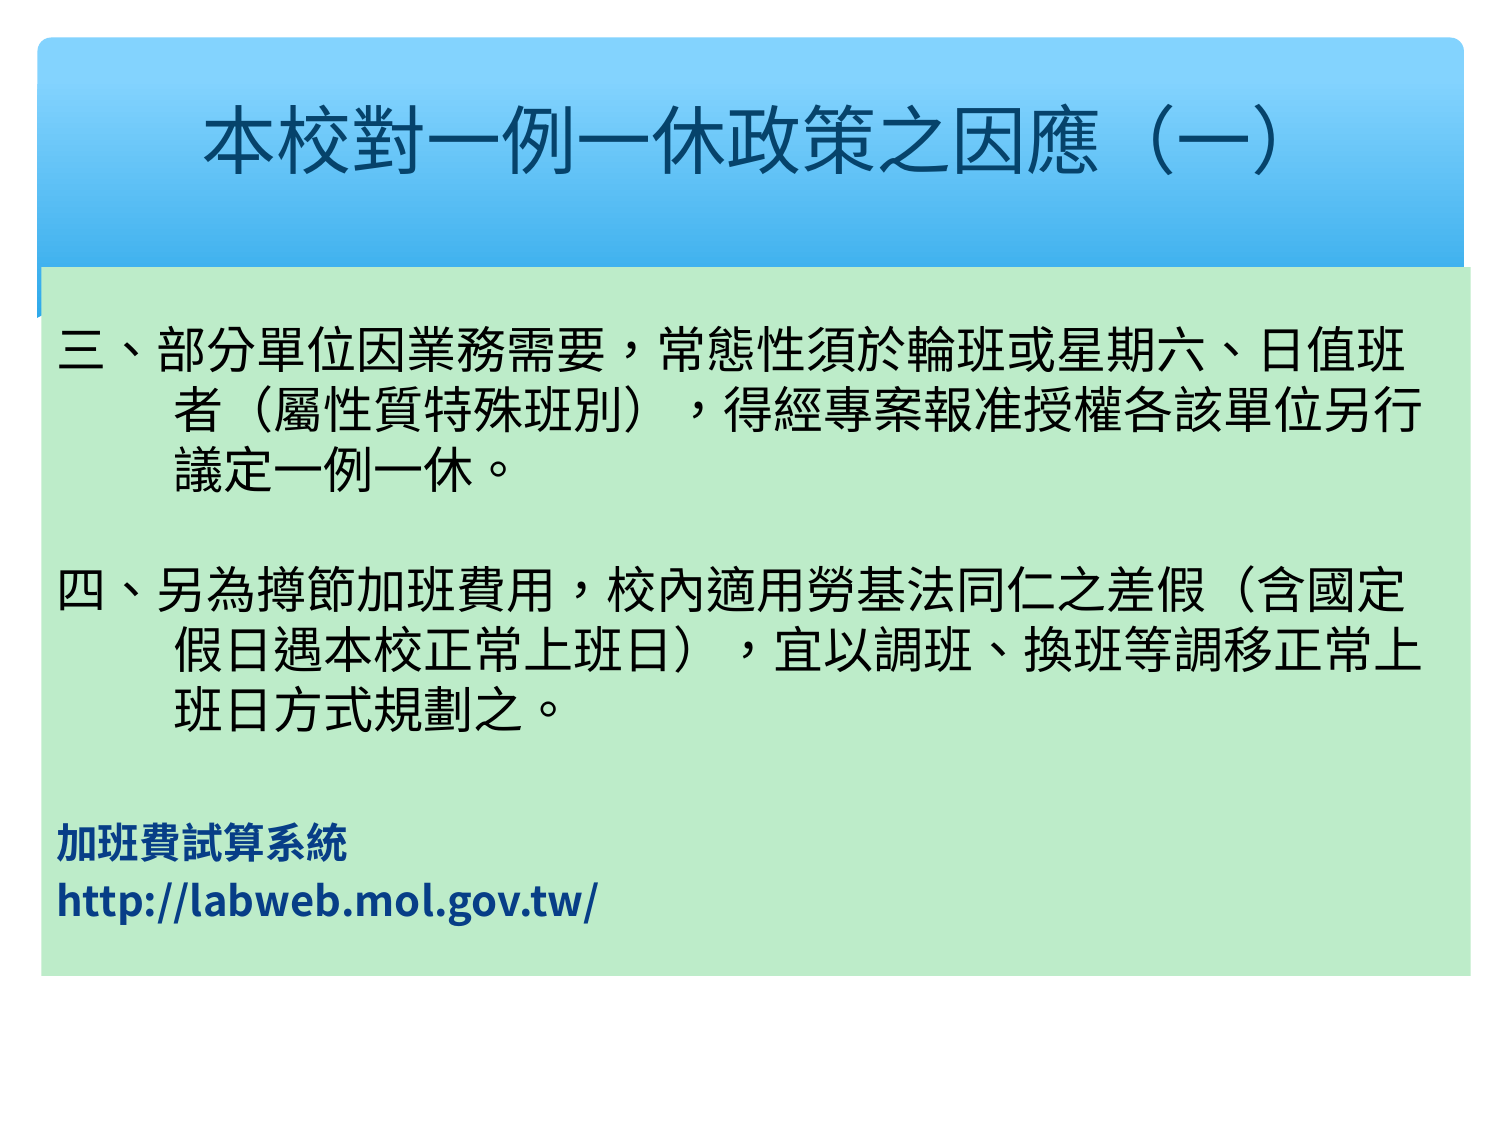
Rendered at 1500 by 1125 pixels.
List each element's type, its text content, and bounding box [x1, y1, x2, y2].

list 三、部分單位因業務需要，常態性須於輪班或星期六、日值班者（屬性質特殊班別），得經專案報准授權各該單位另行議定一例一休。 四、另為撙節加班費用，校內適用勞基法同仁之差假（含國定假日遇本校正常上班日），宜以調班、換班等調移正常上班日方式規劃之。 加班費試算系統 http://labweb.mol.gov.tw/ [41, 267, 1471, 976]
title 本校對一例一休政策之因應（一） [88, 78, 1439, 267]
